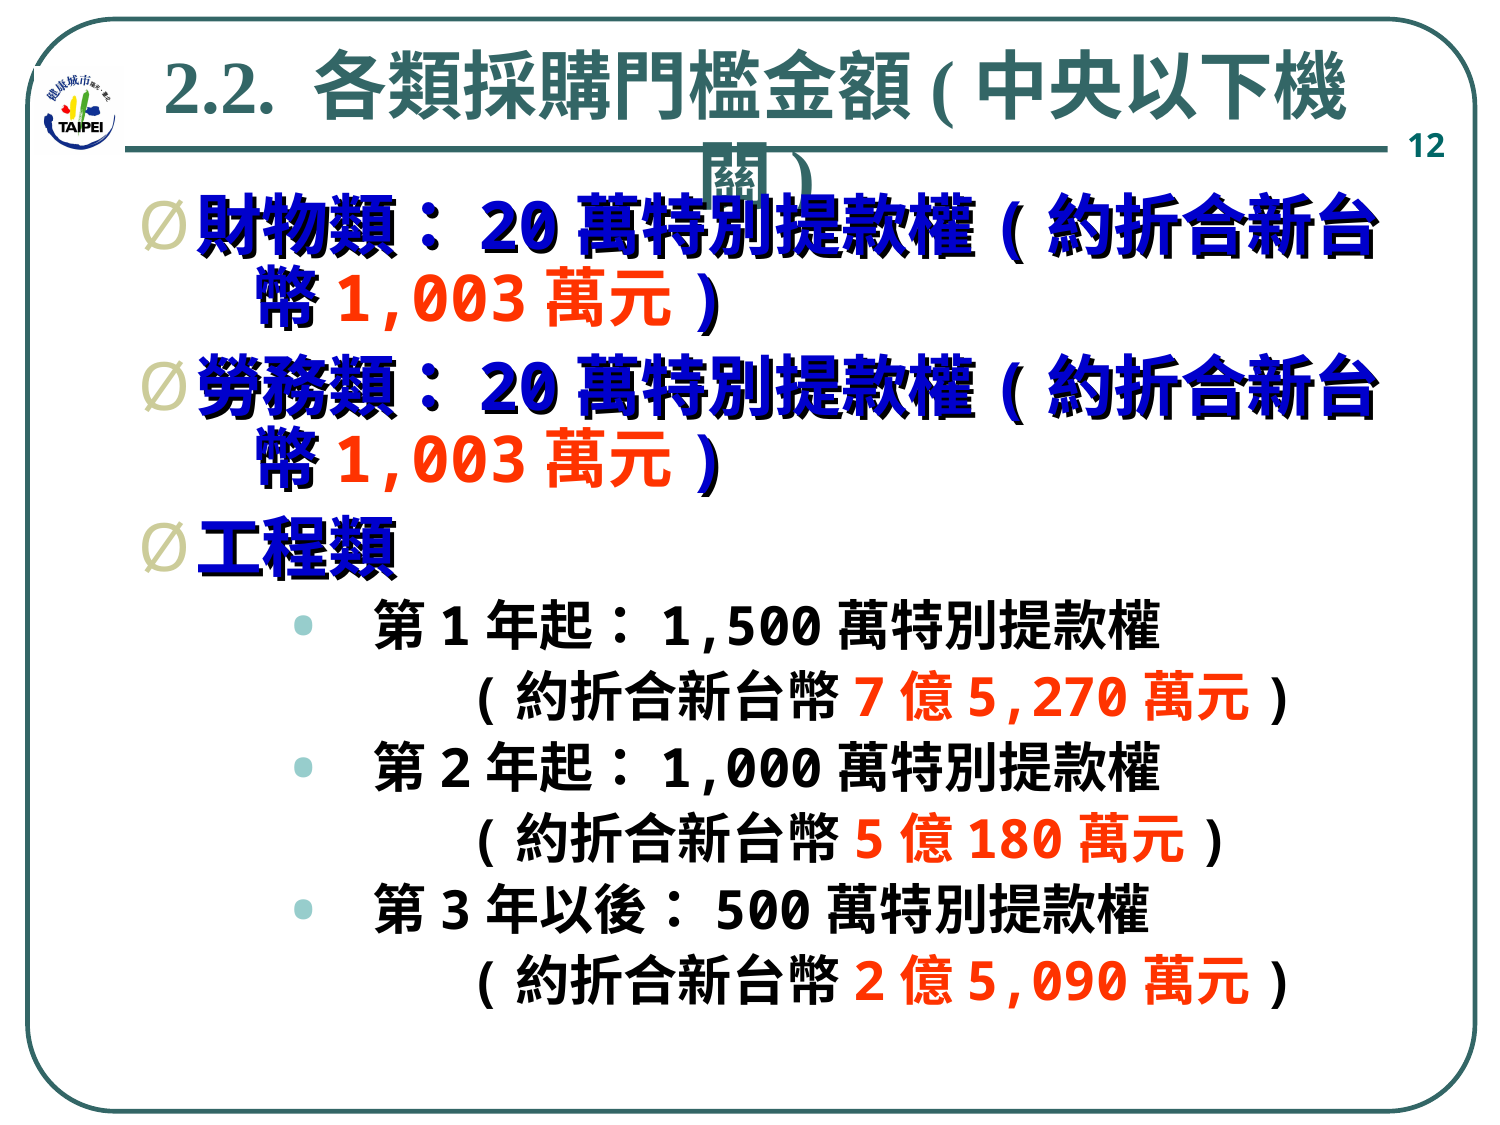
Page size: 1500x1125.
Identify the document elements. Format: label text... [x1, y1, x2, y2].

title 2.2. 各類採購門檻金額(中央以下機關) [125, 31, 1388, 150]
list 財物類：20萬特別提款權(約折合新台幣1,003萬元) 勞務類：20萬特別提款權(約折合新台幣1,003萬元) 工程類 第1年起：1,500萬特別提款權 (約折合新台幣7億5,270萬元) 第2年起：1,000萬特別提款權 (約折合新台幣5億180萬元) 第3年以後：500萬特別提款權 (約折合新台幣2億5,090萬元) [123, 184, 1447, 1094]
